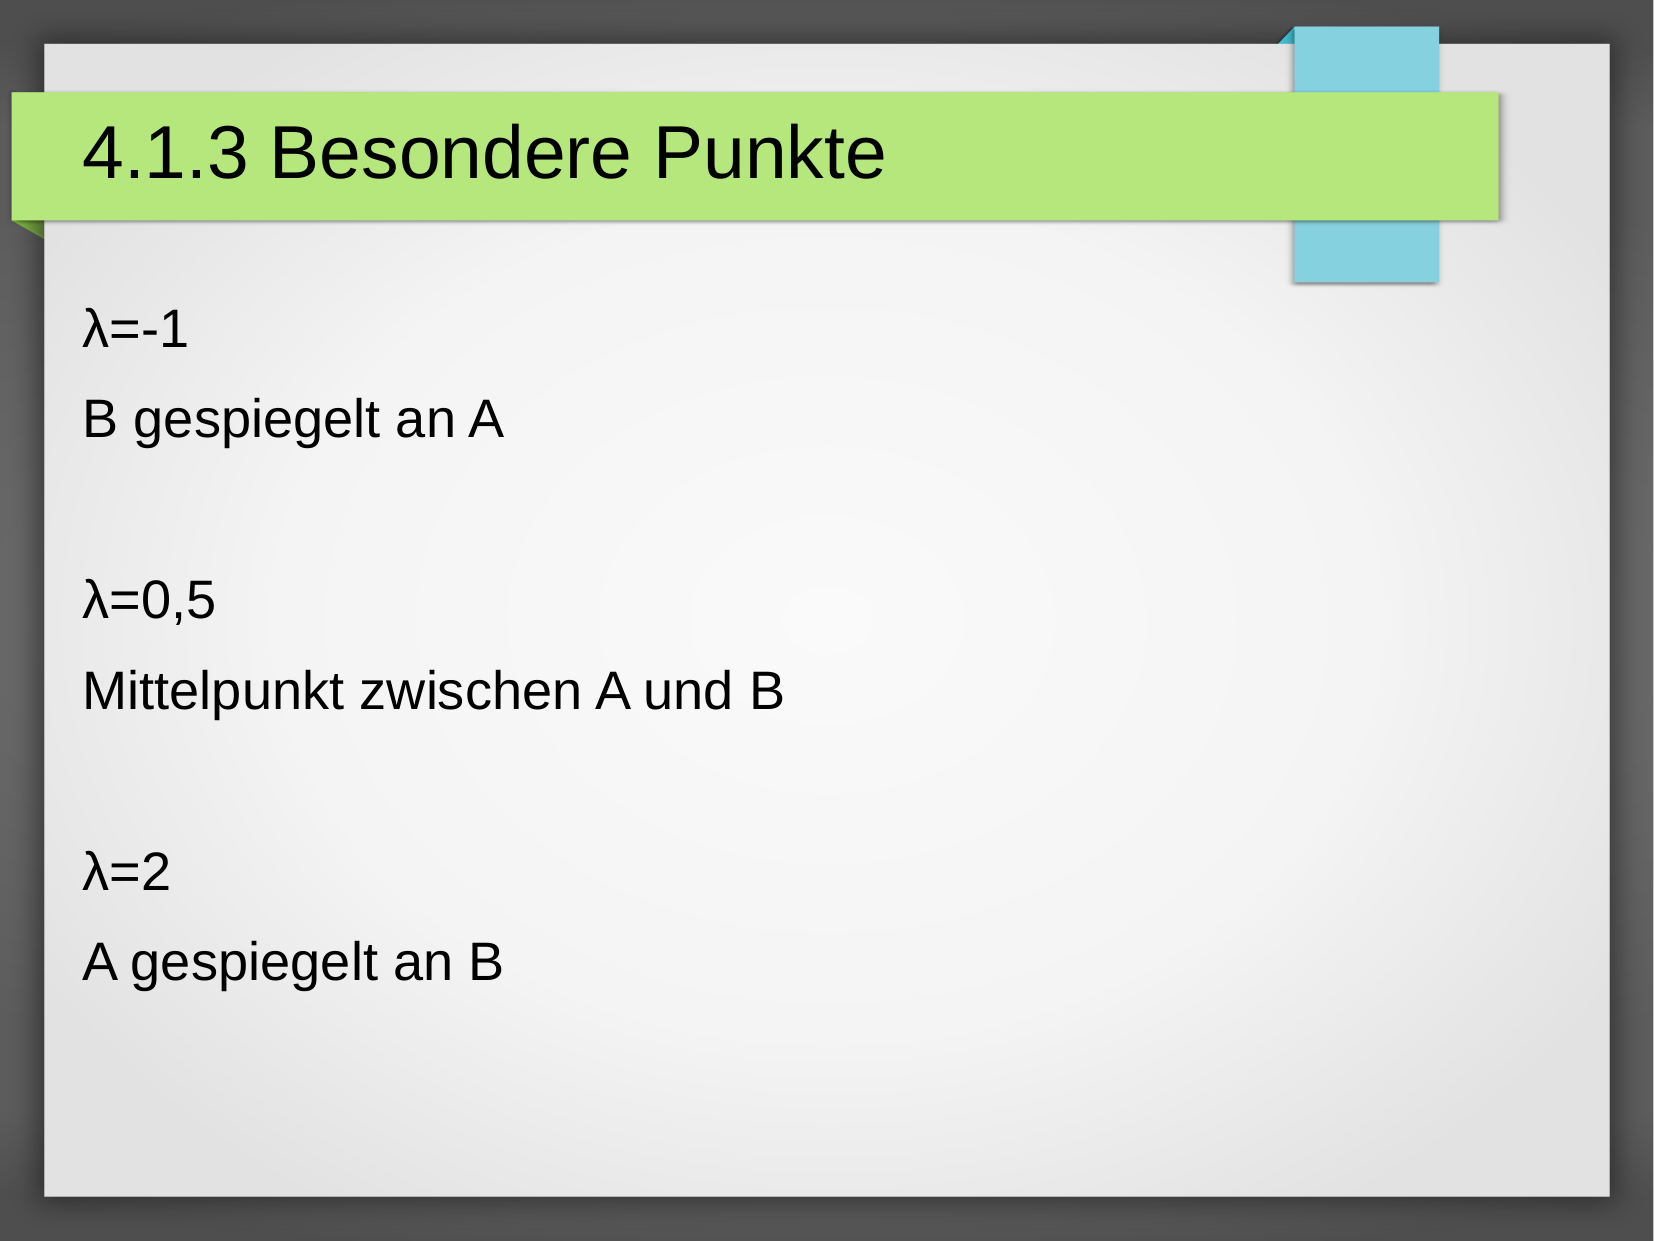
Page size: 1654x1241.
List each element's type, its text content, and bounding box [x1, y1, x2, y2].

picture [0, 0, 1654, 1241]
title 4.1.3 Besondere Punkte [82, 94, 1264, 213]
list λ=-1 B gespiegelt an A λ=0,5 Mittelpunkt zwischen A und B λ=2 A gespiegelt an B [82, 295, 1571, 1015]
